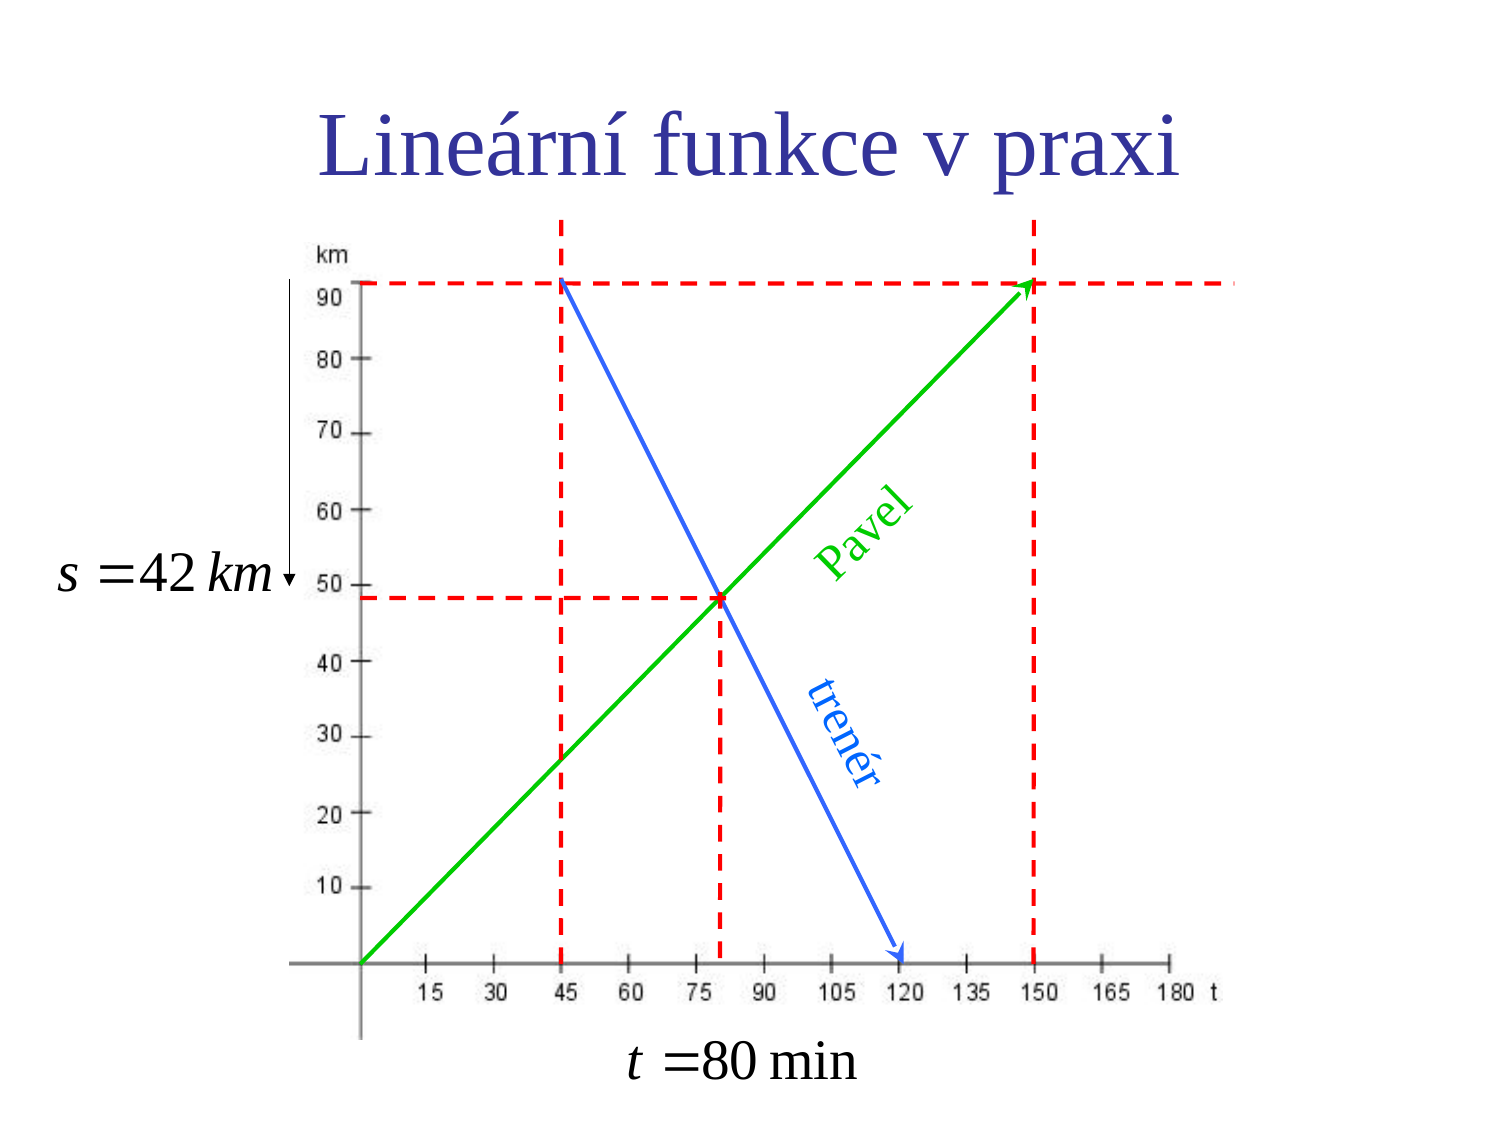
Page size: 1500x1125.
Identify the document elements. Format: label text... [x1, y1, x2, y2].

text_box trenér [784, 649, 933, 842]
text_box Lineární funkce v praxi [75, 45, 1426, 233]
chart [48, 538, 283, 606]
text_box Pavel [784, 428, 965, 607]
picture [289, 242, 1223, 1040]
chart [620, 1027, 869, 1094]
